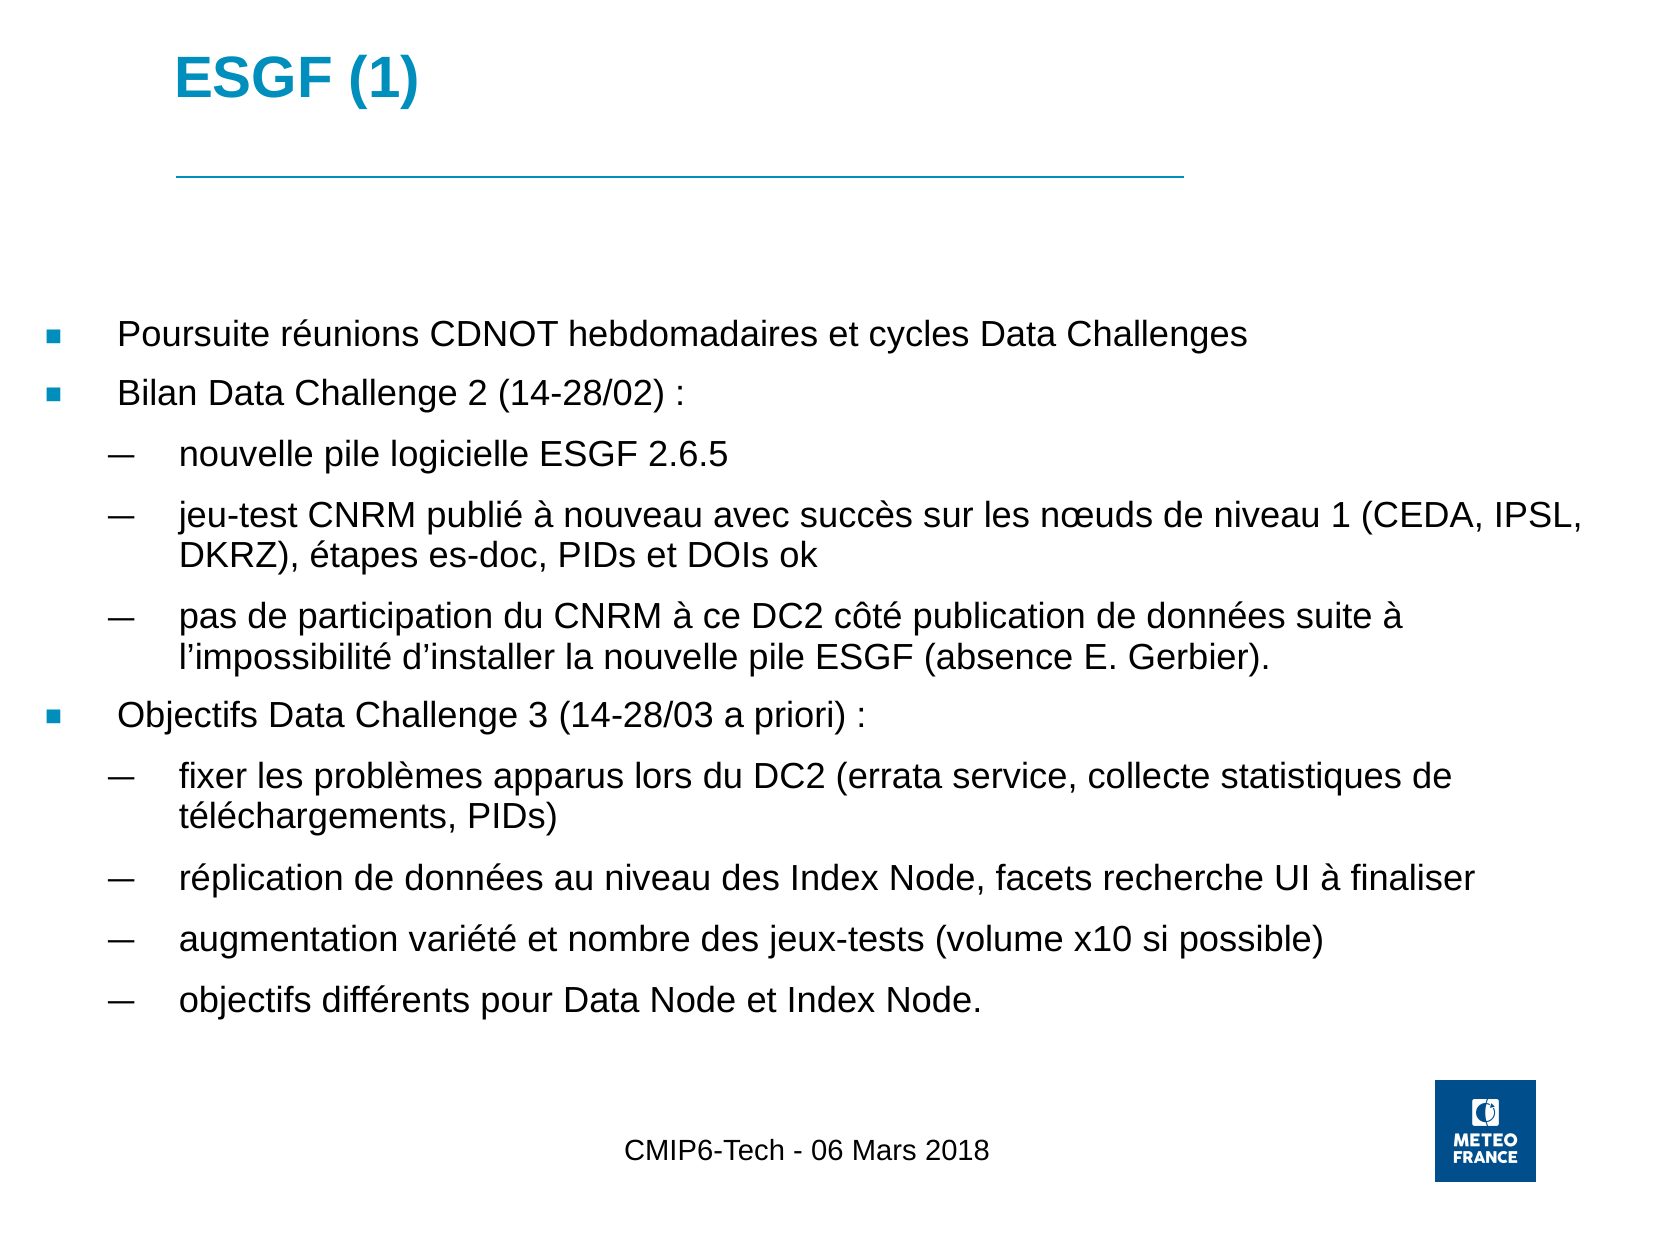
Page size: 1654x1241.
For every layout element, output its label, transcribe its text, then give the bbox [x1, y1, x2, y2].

picture [1435, 1080, 1536, 1182]
list Poursuite réunions CDNOT hebdomadaires et cycles Data Challenges Bilan Data Challenge 2 (14-28/02) : nouvelle pile logicielle ESGF 2.6.5 jeu-test CNRM publié à nouveau avec succès sur les nœuds de niveau 1 (CEDA, IPSL, DKRZ), étapes es-doc, PIDs et DOIs ok pas de participation du CNRM à ce DC2 côté publication de données suite à l’impossibilité d’installer la nouvelle pile ESGF (absence E. Gerbier). Objectifs Data Challenge 3 (14-28/03 a priori) : fixer les problèmes apparus lors du DC2 (errata service, collecte statistiques de téléchargements, PIDs) réplication de données au niveau des Index Node, facets recherche UI à finaliser augmentation variété et nombre des jeux-tests (volume x10 si possible) objectifs différents pour Data Node et Index Node. [29, 255, 1627, 1025]
title ESGF (1) [174, 0, 1654, 156]
